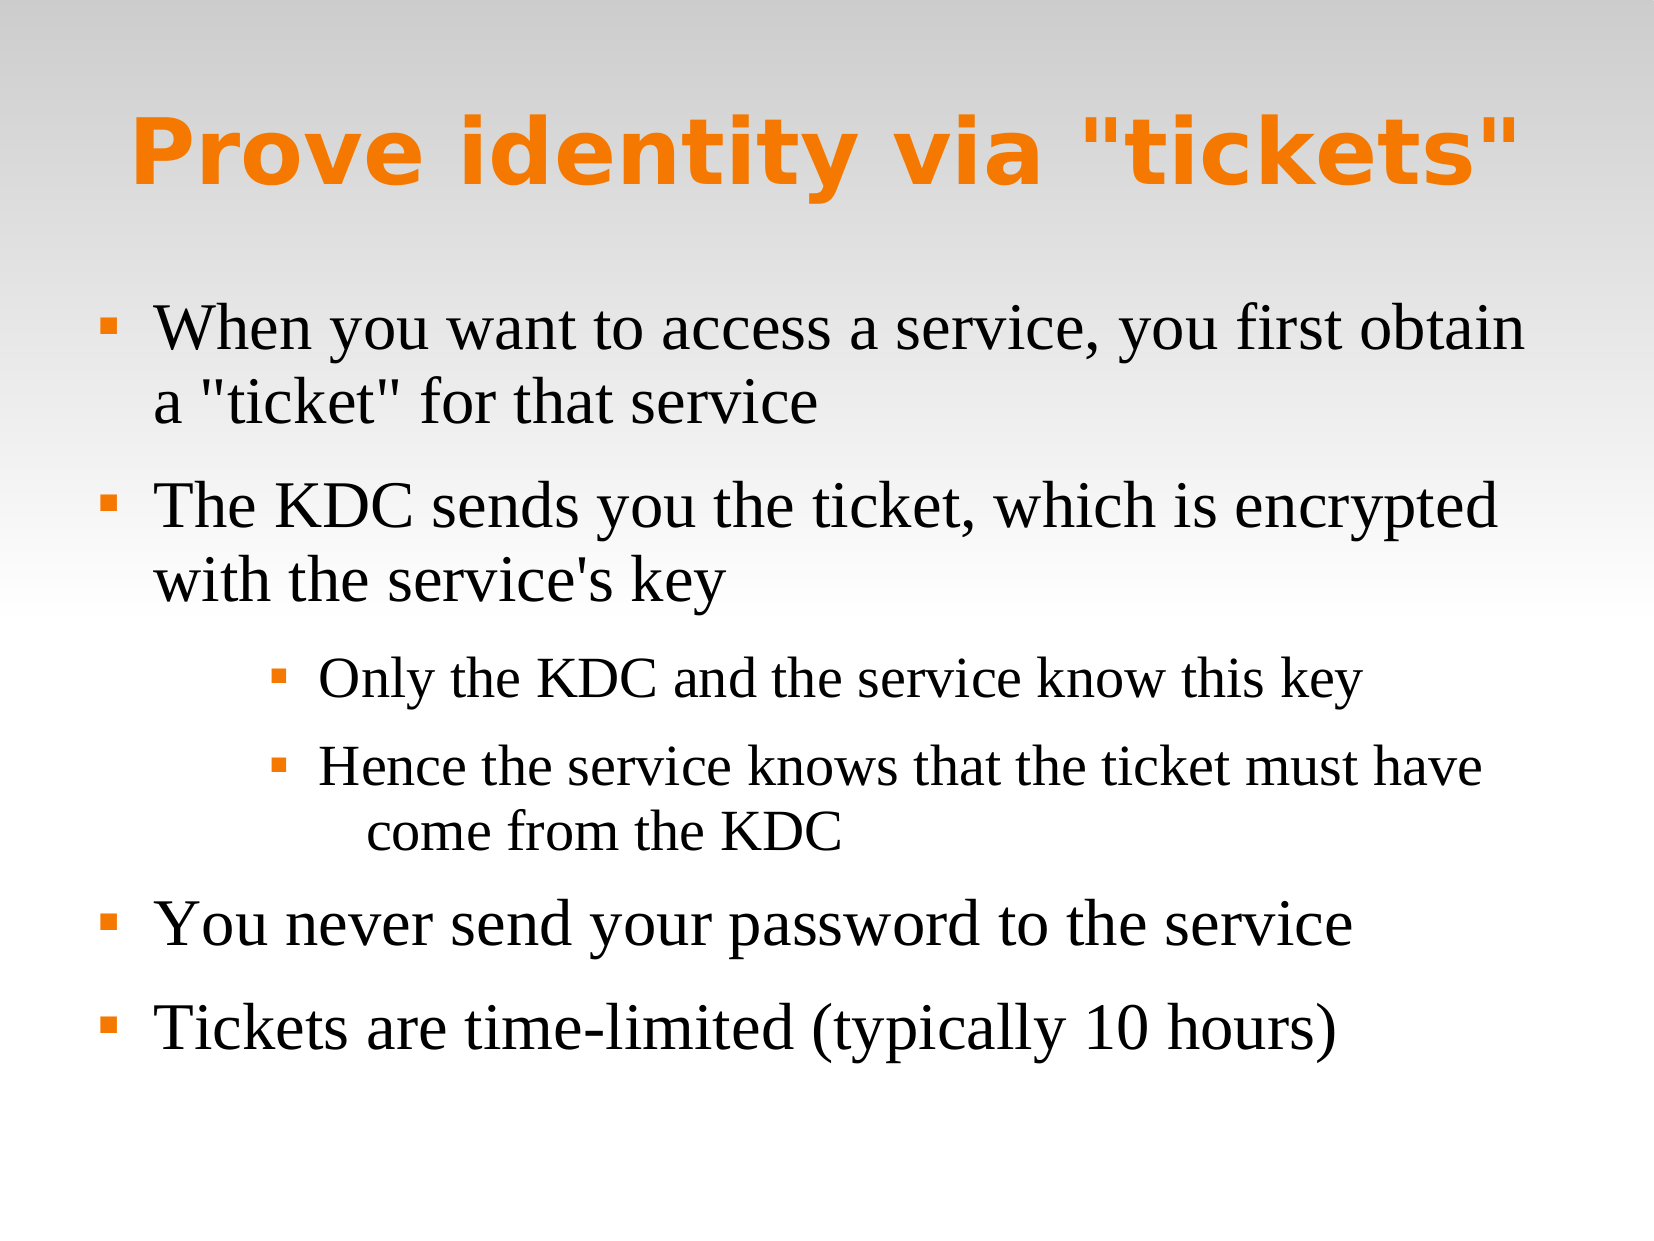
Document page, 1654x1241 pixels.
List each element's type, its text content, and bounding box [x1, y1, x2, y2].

title Prove identity via "tickets" [82, 49, 1571, 257]
list When you want to access a service, you first obtain a "ticket" for that service The KDC sends you the ticket, which is encrypted with the service's key Only the KDC and the service know this key Hence the service knows that the ticket must have come from the KDC You never send your password to the service Tickets are time-limited (typically 10 hours) [82, 290, 1571, 1123]
